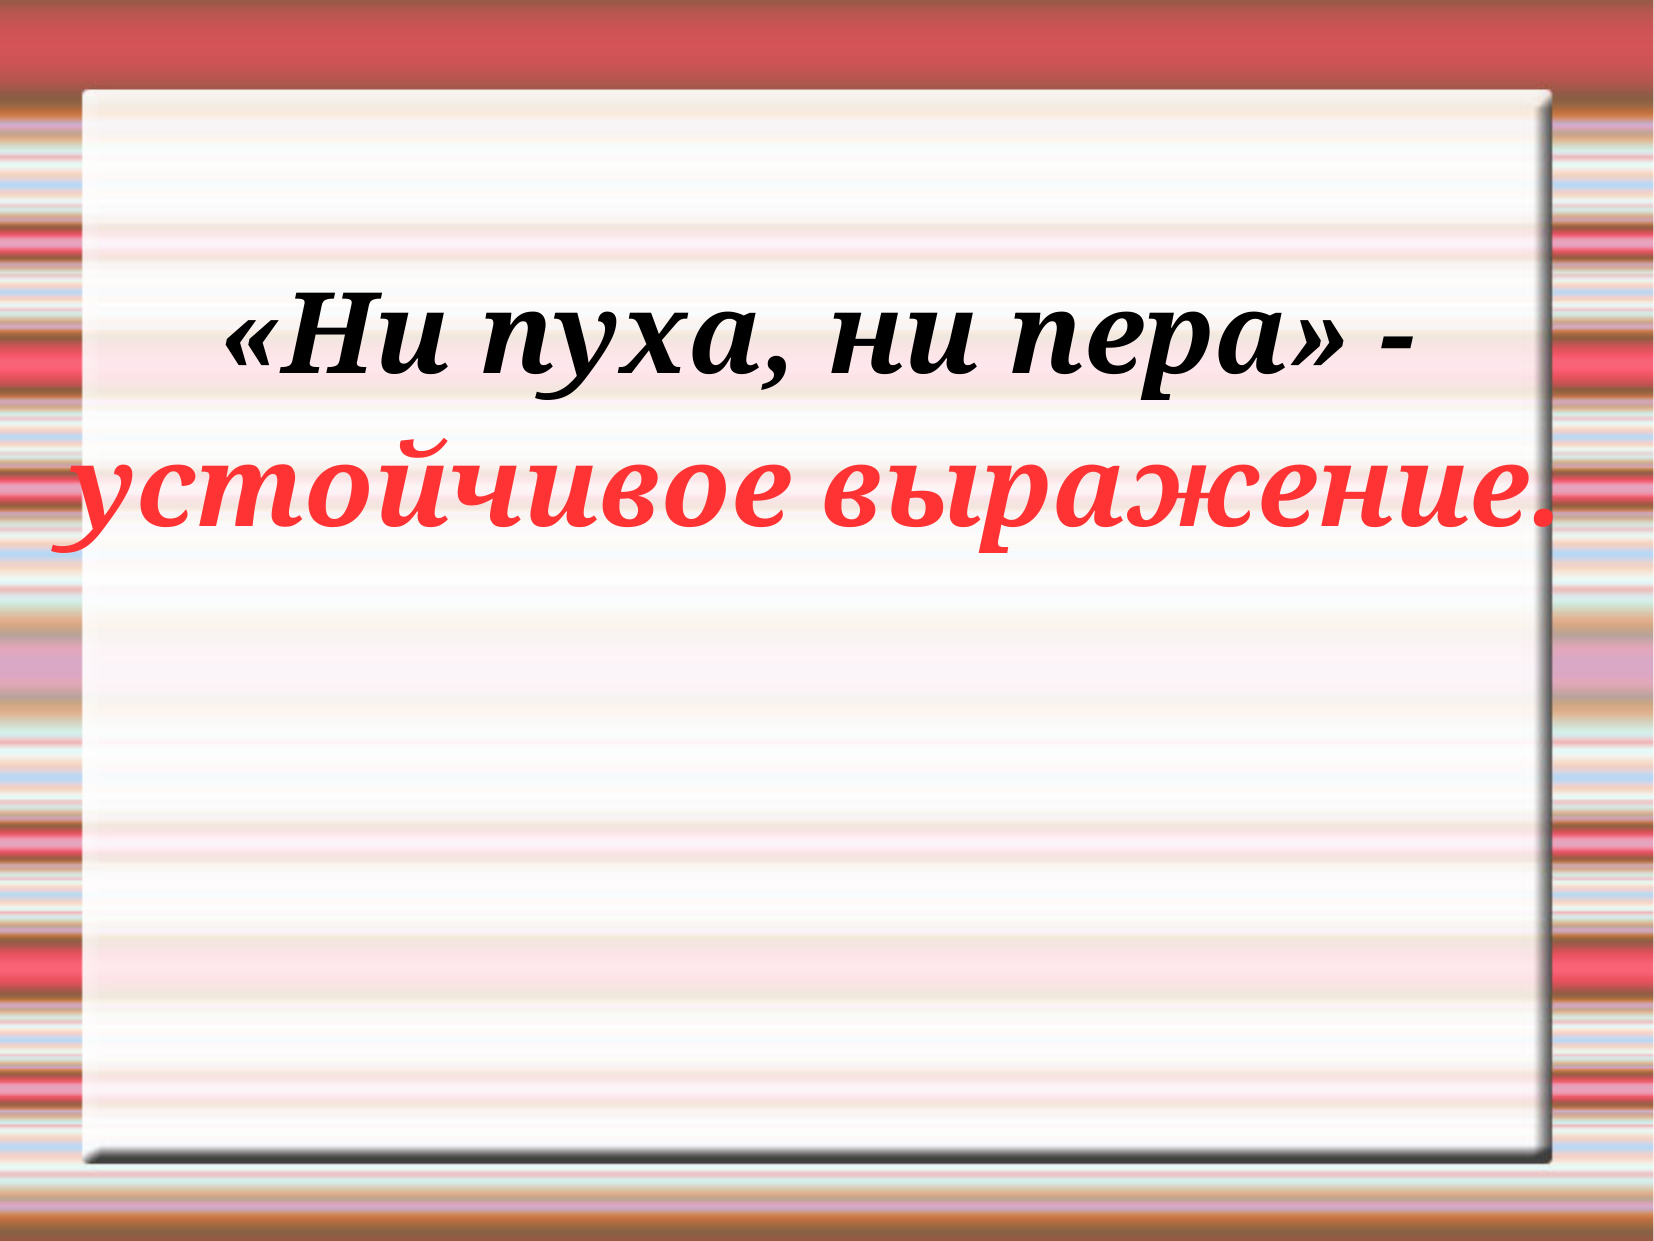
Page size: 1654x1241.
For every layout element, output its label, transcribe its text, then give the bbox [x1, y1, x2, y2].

picture [0, 0, 1654, 1241]
text_box «Ни пуха, ни пера» - устойчивое выражение. [41, 253, 1595, 510]
